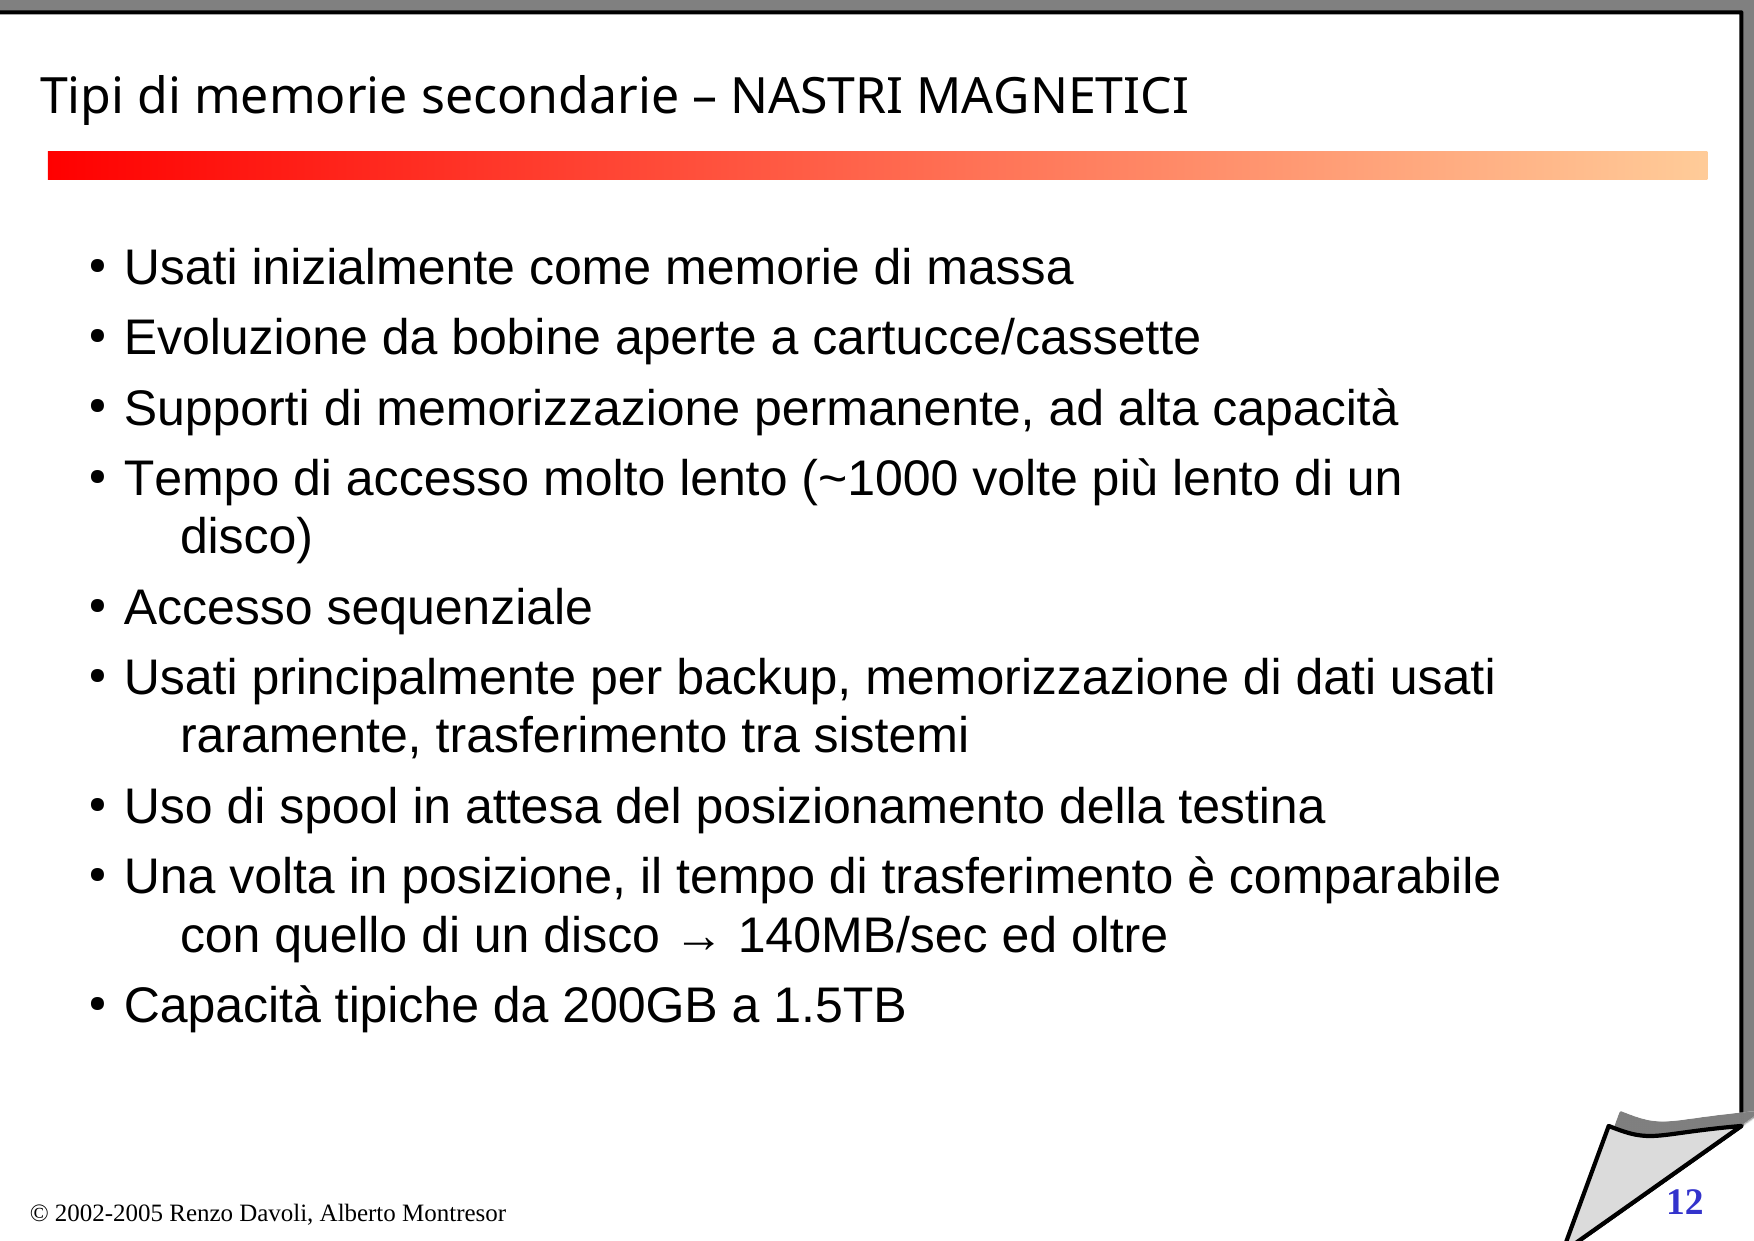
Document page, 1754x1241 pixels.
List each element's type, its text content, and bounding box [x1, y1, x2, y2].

title Tipi di memorie secondarie – NASTRI MAGNETICI [40, 49, 1714, 144]
text_box Usati inizialmente come memorie di massa Evoluzione da bobine aperte a cartucce/cassette Supporti di memorizzazione permanente, ad alta capacità Tempo di accesso molto lento (~1000 volte più lento di un disco) Accesso sequenziale Usati principalmente per backup, memorizzazione di dati usati raramente, trasferimento tra sistemi Uso di spool in attesa del posizionamento della testina Una volta in posizione, il tempo di trasferimento è comparabile con quello di un disco → 140MB/sec ed oltre Capacità tipiche da 200GB a 1.5TB [88, 236, 1536, 1116]
